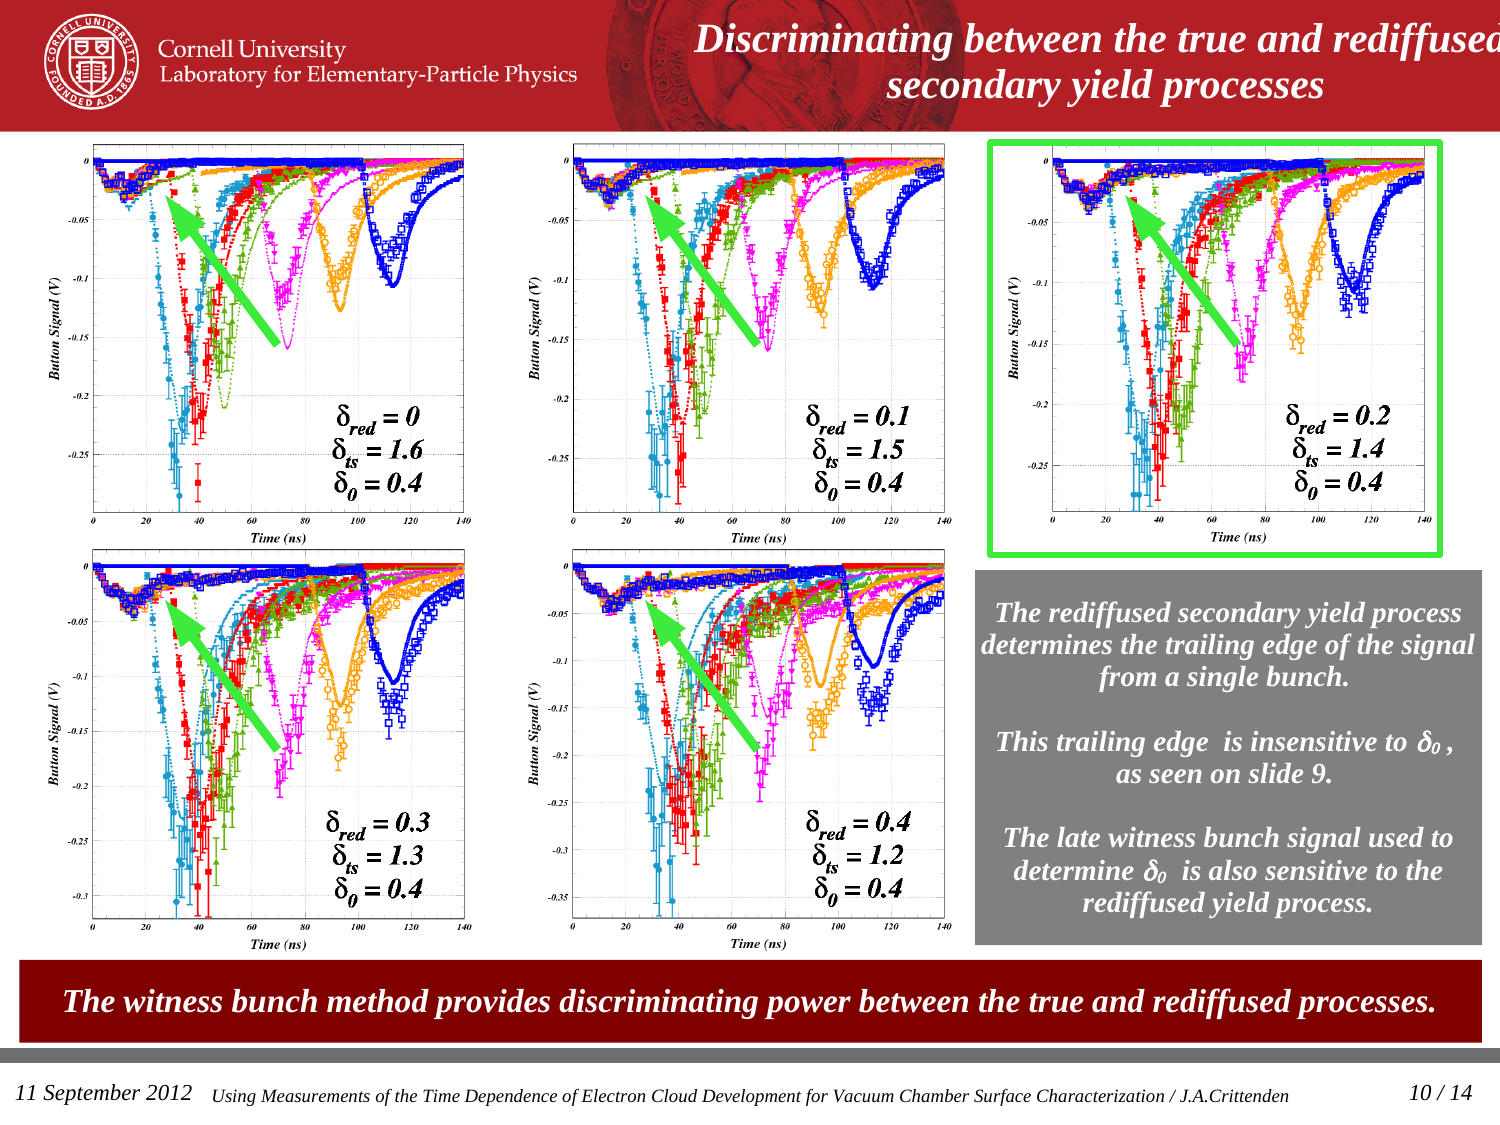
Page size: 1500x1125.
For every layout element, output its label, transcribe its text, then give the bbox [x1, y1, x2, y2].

picture [0, 0, 712, 132]
text_box The witness bunch method provides discriminating power between the true and rediffused processes. [19, 959, 1482, 1043]
text_box The rediffused secondary yield process determines the trailing edge of the signal from a single bunch. This trailing edge is insensitive to d0 , as seen on slide 9. The late witness bunch signal used to determine d0 is also sensitive to the rediffused yield process. [975, 570, 1483, 946]
picture [525, 142, 954, 953]
text_box Discriminating between the true and rediffused secondary yield processes [712, 0, 1500, 136]
picture [704, 27, 712, 50]
picture [1005, 146, 1434, 548]
picture [45, 142, 474, 953]
